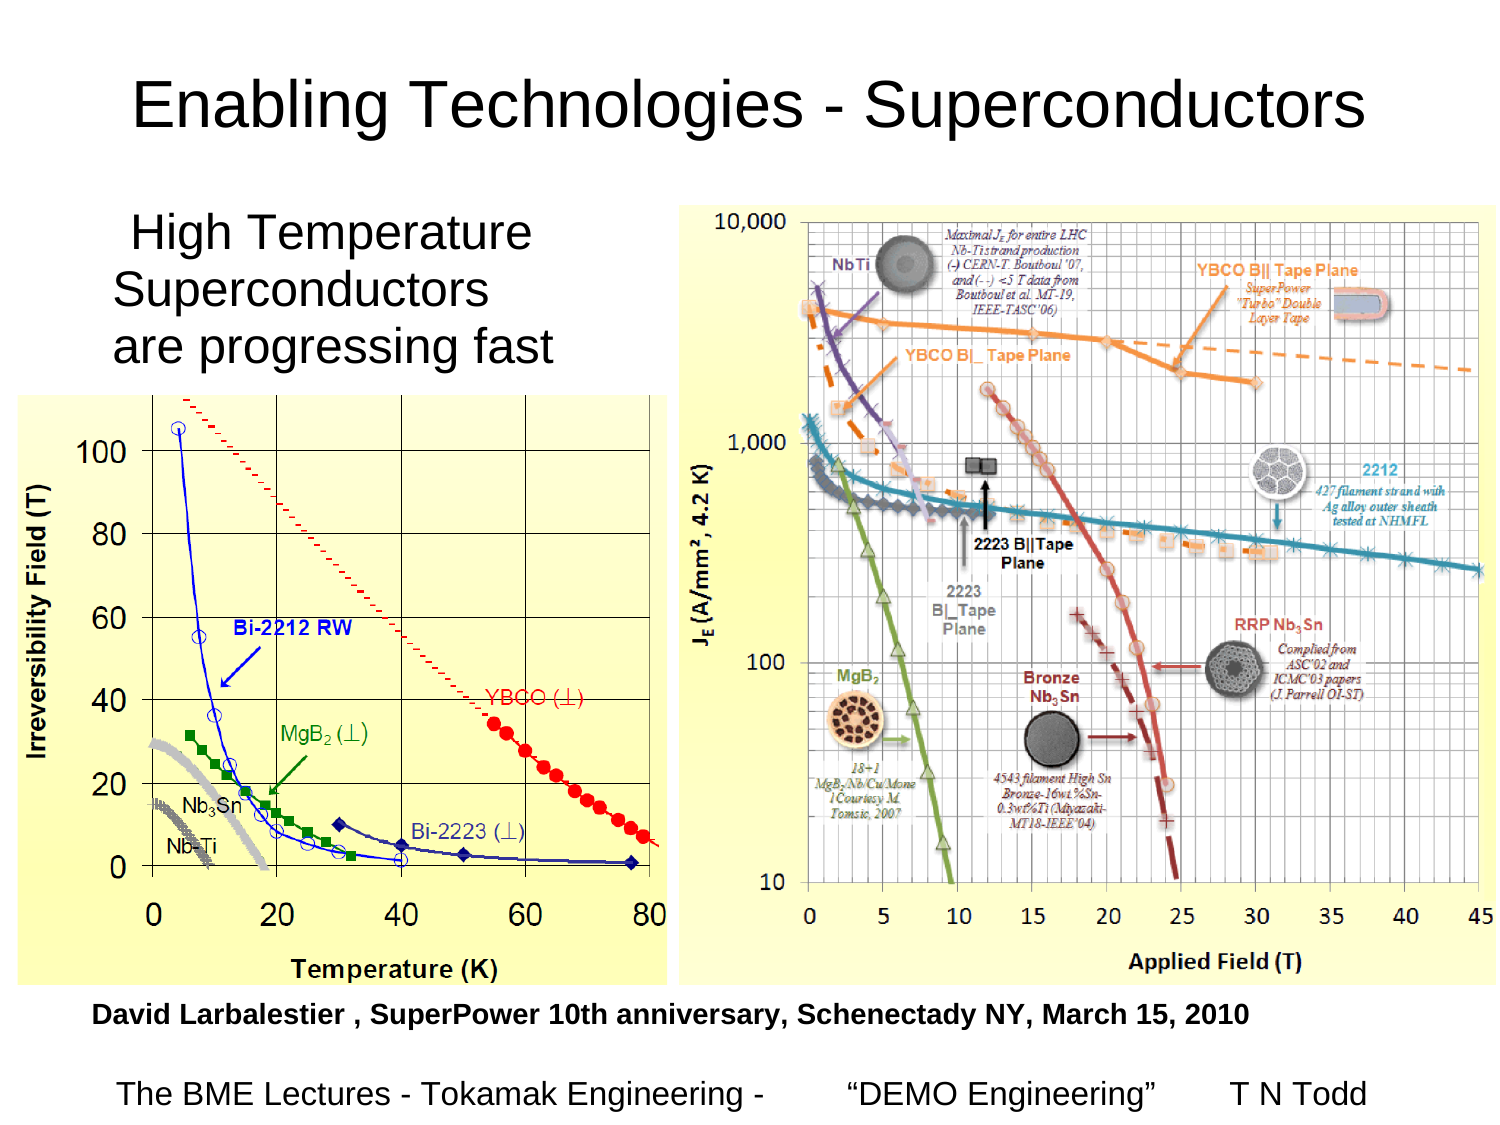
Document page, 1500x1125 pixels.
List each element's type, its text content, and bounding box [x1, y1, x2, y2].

text_box David Larbalestier , SuperPower 10th anniversary, Schenectady NY, March 15, 2010 [76, 987, 1294, 1039]
picture [679, 205, 1496, 985]
picture [17, 395, 668, 985]
text_box High Temperature Superconductors are progressing fast [41, 196, 573, 395]
text_box Enabling Technologies - Superconductors [75, 7, 1426, 195]
